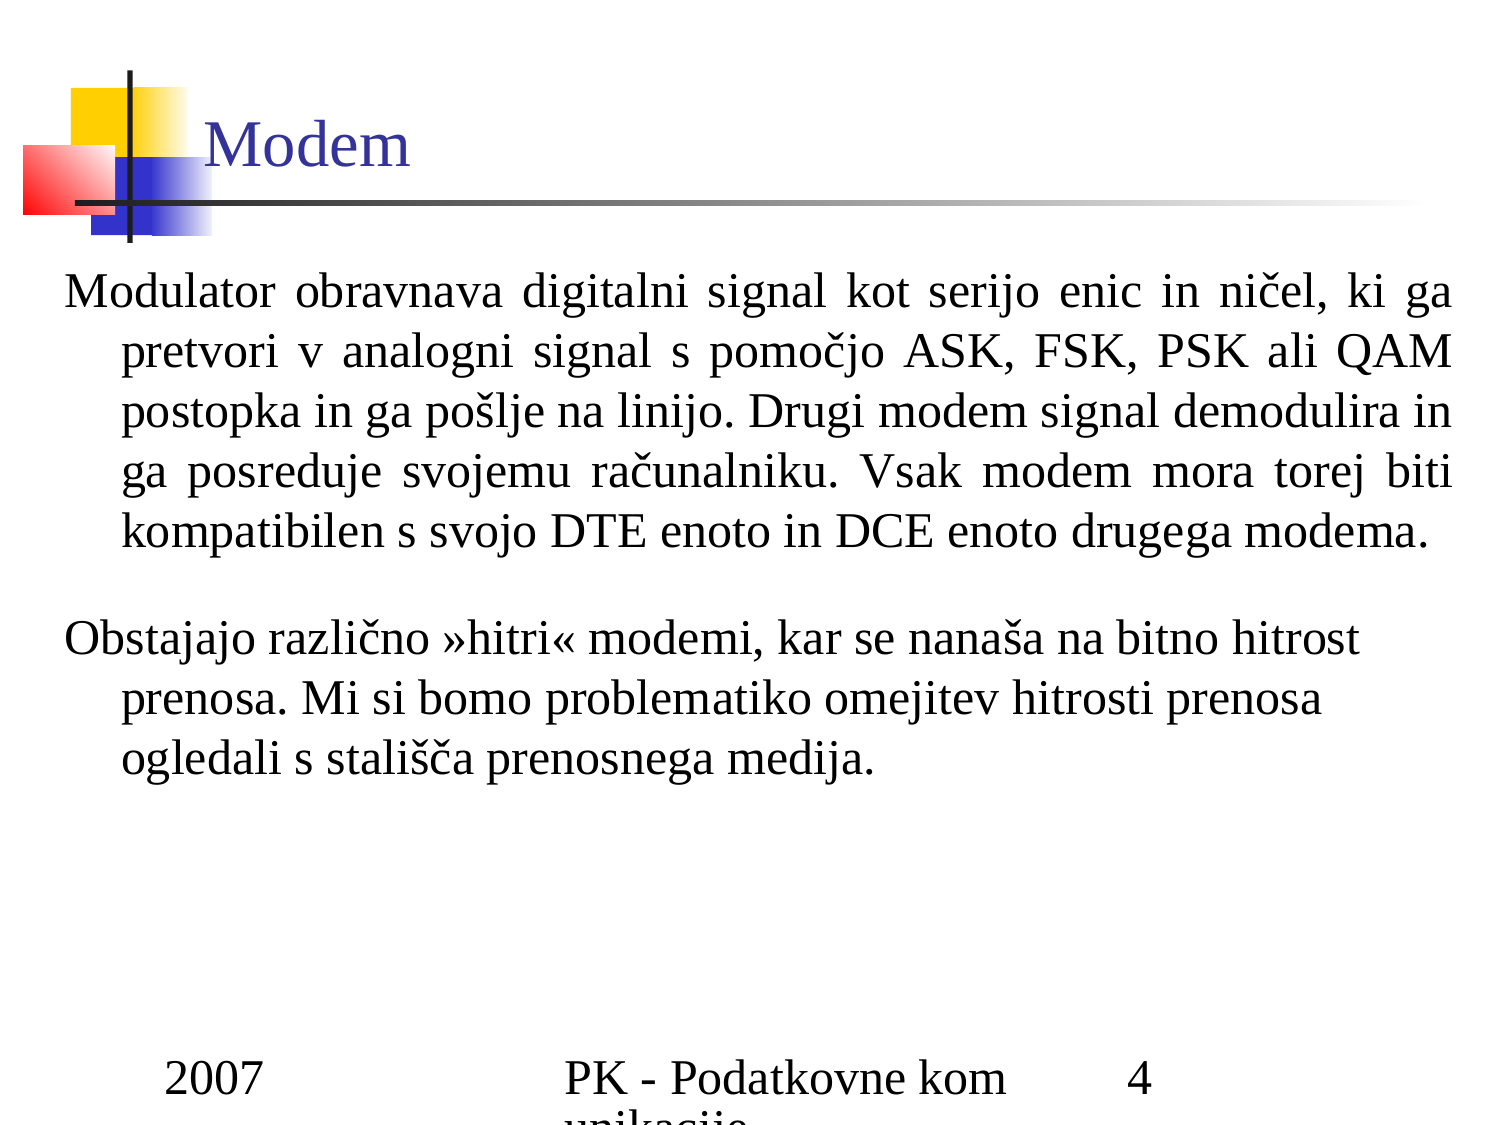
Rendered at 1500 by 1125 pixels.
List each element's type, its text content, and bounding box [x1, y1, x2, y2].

title Modem [188, 92, 1468, 188]
list Modulator obravnava digitalni signal kot serijo enic in ničel, ki ga pretvori v analogni signal s pomočjo ASK, FSK, PSK ali QAM postopka in ga pošlje na linijo. Drugi modem signal demodulira in ga posreduje svojemu računalniku. Vsak modem mora torej biti kompatibilen s svojo DTE enoto in DCE enoto drugega modema. Obstajajo različno »hitri« modemi, kar se nanaša na bitno hitrost prenosa. Mi si bomo problematiko omejitev hitrosti prenosa ogledali s stališča prenosnega medija. [50, 249, 1469, 1001]
